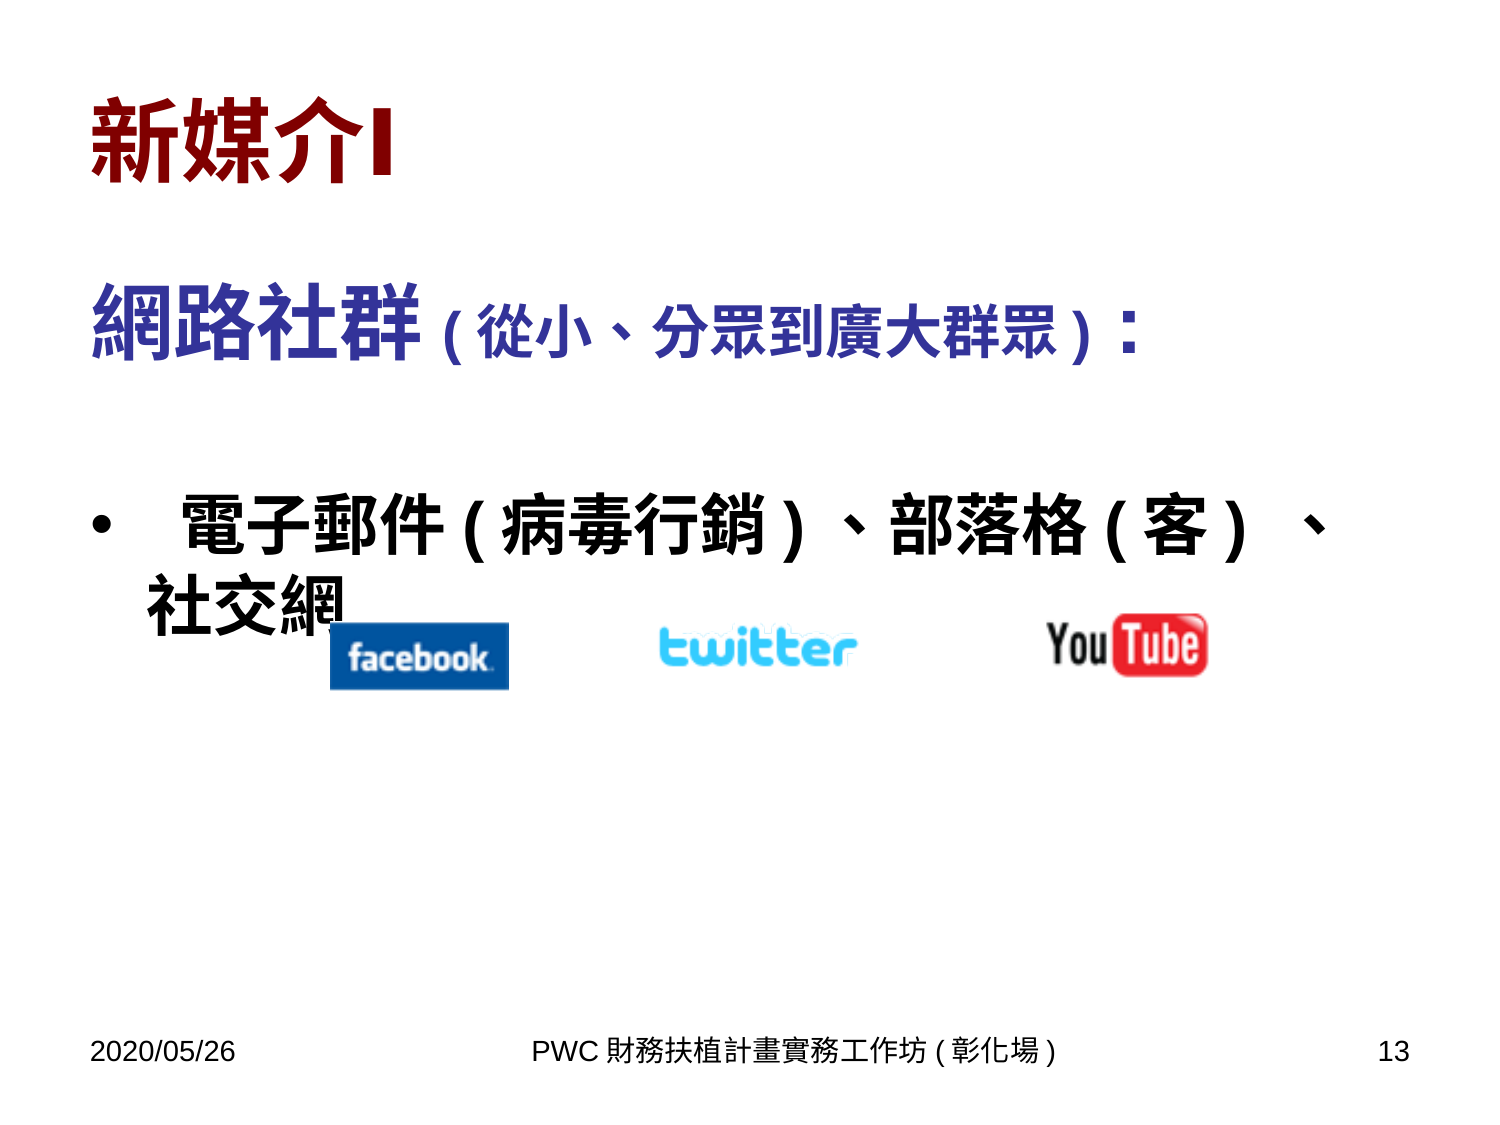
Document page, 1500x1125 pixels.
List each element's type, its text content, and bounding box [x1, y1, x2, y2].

picture [330, 621, 509, 693]
picture [1045, 612, 1211, 680]
text_box <編號> [1075, 1024, 1426, 1103]
text_box 網路社群(從小、分眾到廣大群眾) : 電子郵件(病毒行銷)、部落格(客) 、社交網 [75, 262, 1426, 1005]
text_box 新媒介Ⅰ [75, 45, 1426, 233]
picture [655, 621, 864, 672]
text_box PWC財務扶植計畫實務工作坊(彰化場) [512, 1024, 1075, 1103]
text_box 2020/05/26 [74, 1024, 426, 1103]
